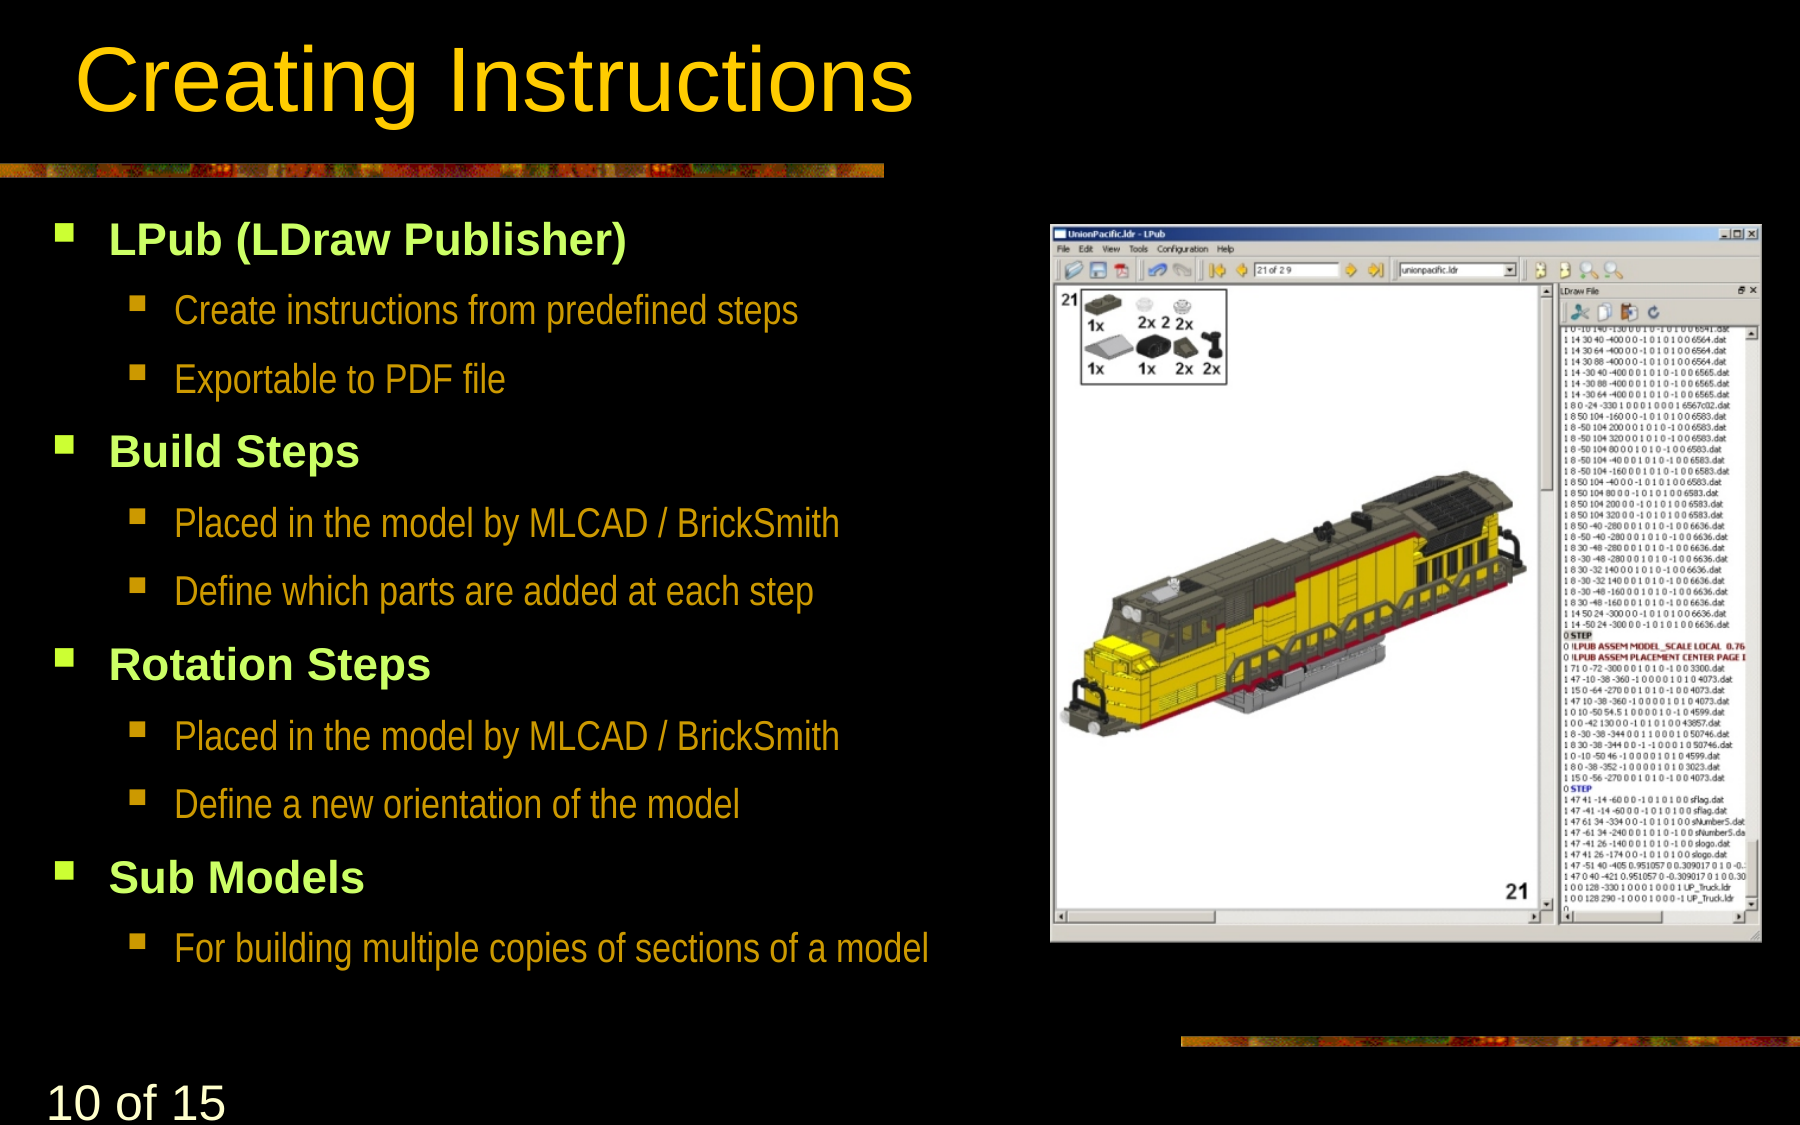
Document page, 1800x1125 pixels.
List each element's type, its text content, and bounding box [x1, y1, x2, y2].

title Creating Instructions [59, 12, 1761, 138]
picture [1181, 1035, 1800, 1050]
list LPub (LDraw Publisher) Create instructions from predefined steps Exportable to PDF file Build Steps Placed in the model by MLCAD / BrickSmith Define which parts are added at each step Rotation Steps Placed in the model by MLCAD / BrickSmith Define a new orientation of the model Sub Models For building multiple copies of sections of a model [37, 212, 951, 1026]
picture [1050, 224, 1762, 943]
picture [0, 162, 884, 182]
